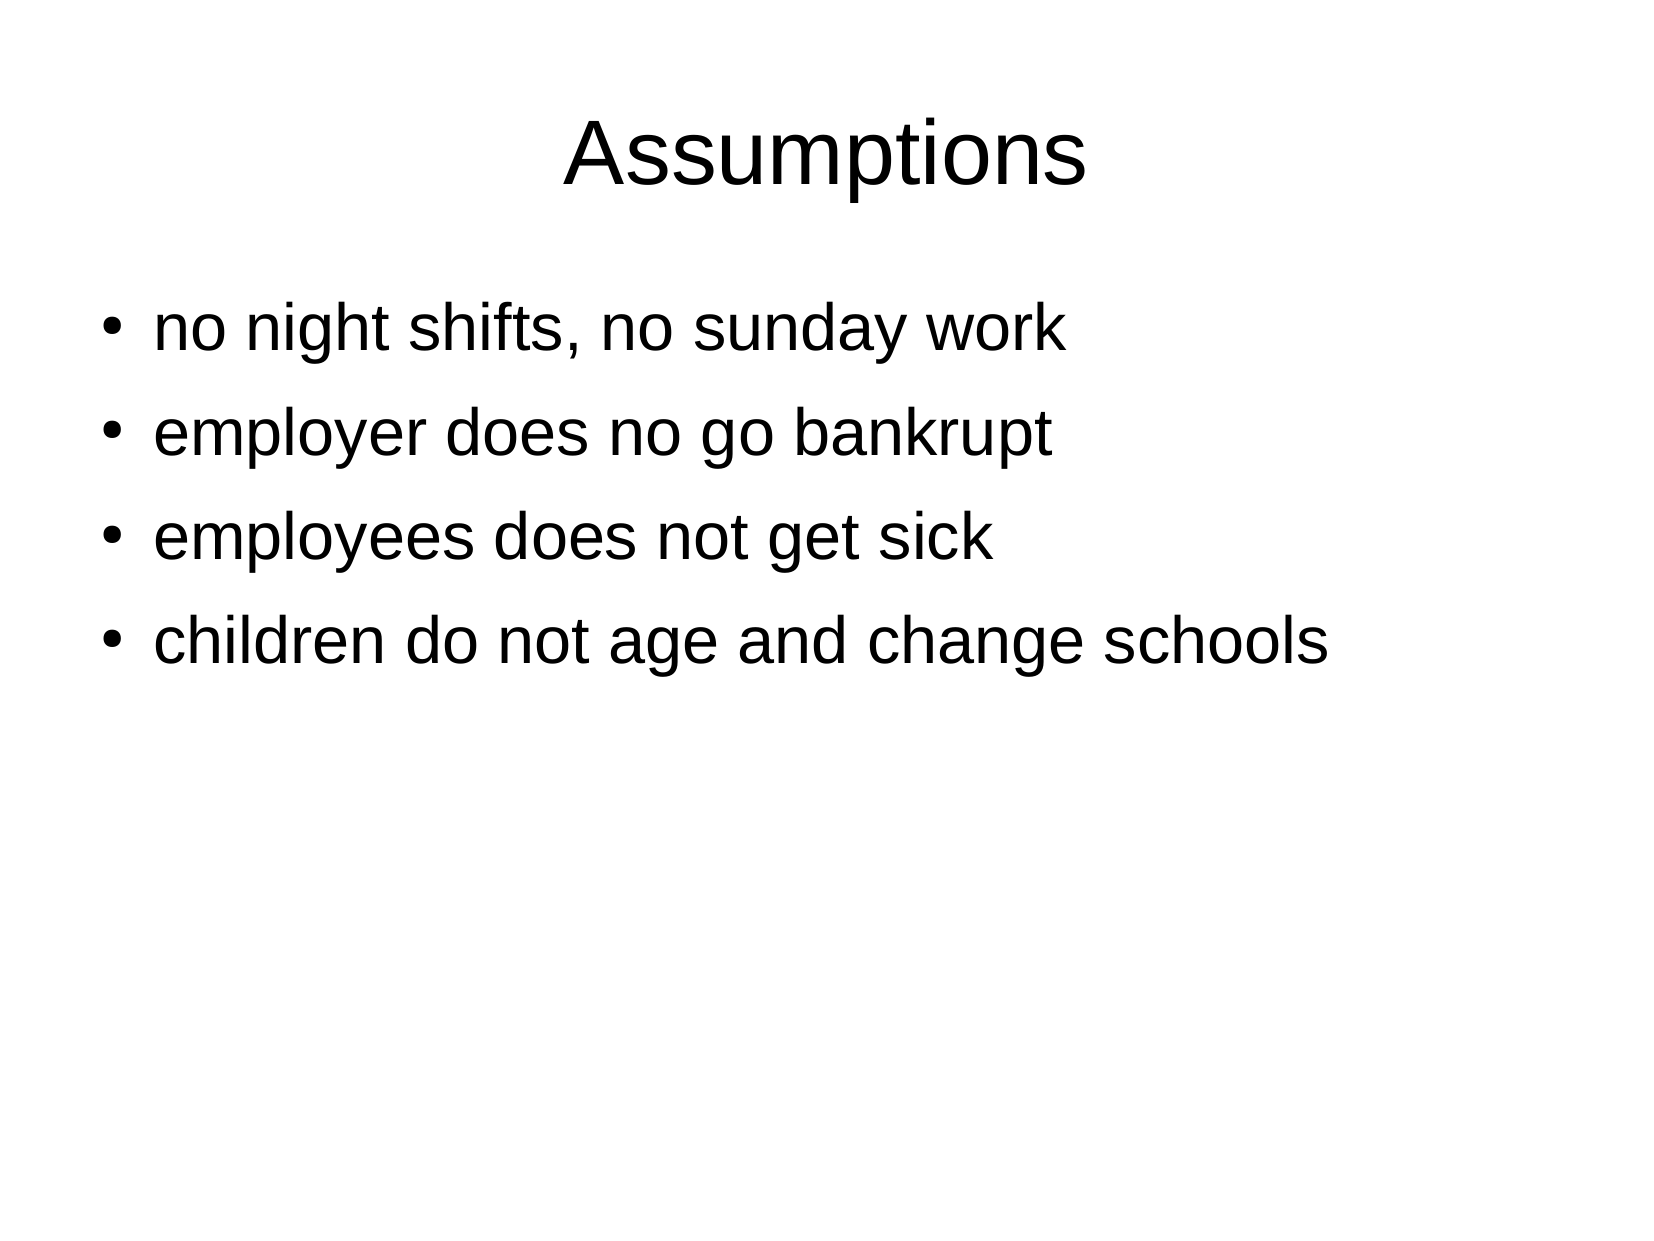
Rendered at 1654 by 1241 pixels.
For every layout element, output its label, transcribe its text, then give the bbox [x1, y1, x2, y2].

title Assumptions [82, 49, 1571, 257]
list no night shifts, no sunday work employer does no go bankrupt employees does not get sick children do not age and change schools [82, 290, 1571, 1010]
